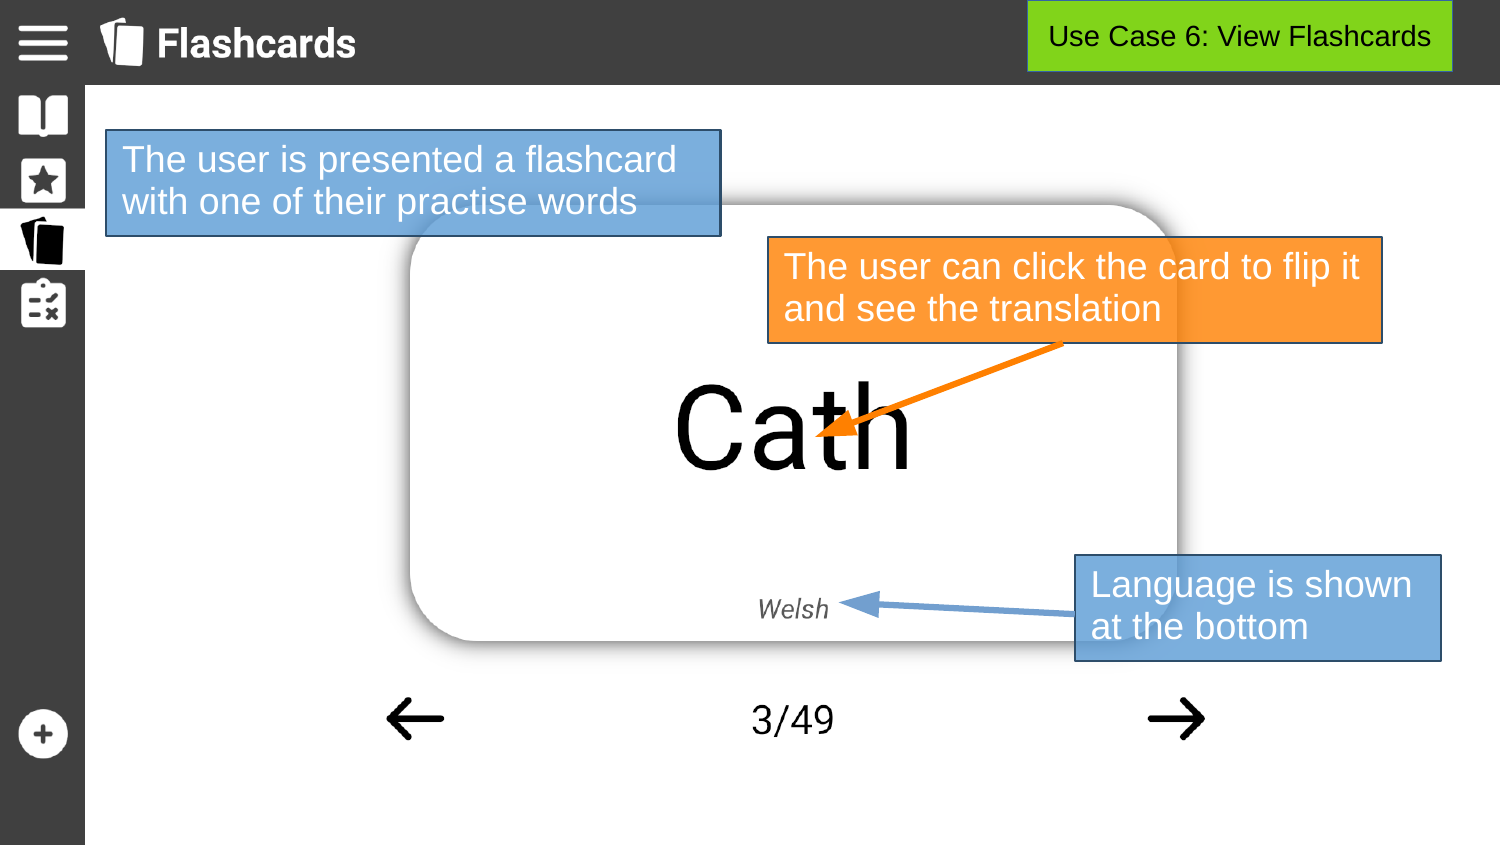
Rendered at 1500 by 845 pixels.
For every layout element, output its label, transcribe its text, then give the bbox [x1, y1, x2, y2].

text_box Use Case 6: View Flashcards [1027, 0, 1453, 72]
text_box The user is presented a flashcard with one of their practise words [106, 129, 721, 237]
text_box Language is shown at the bottom [1074, 555, 1441, 662]
picture [0, 0, 1500, 845]
text_box The user can click the card to flip it and see the translation [767, 236, 1382, 344]
